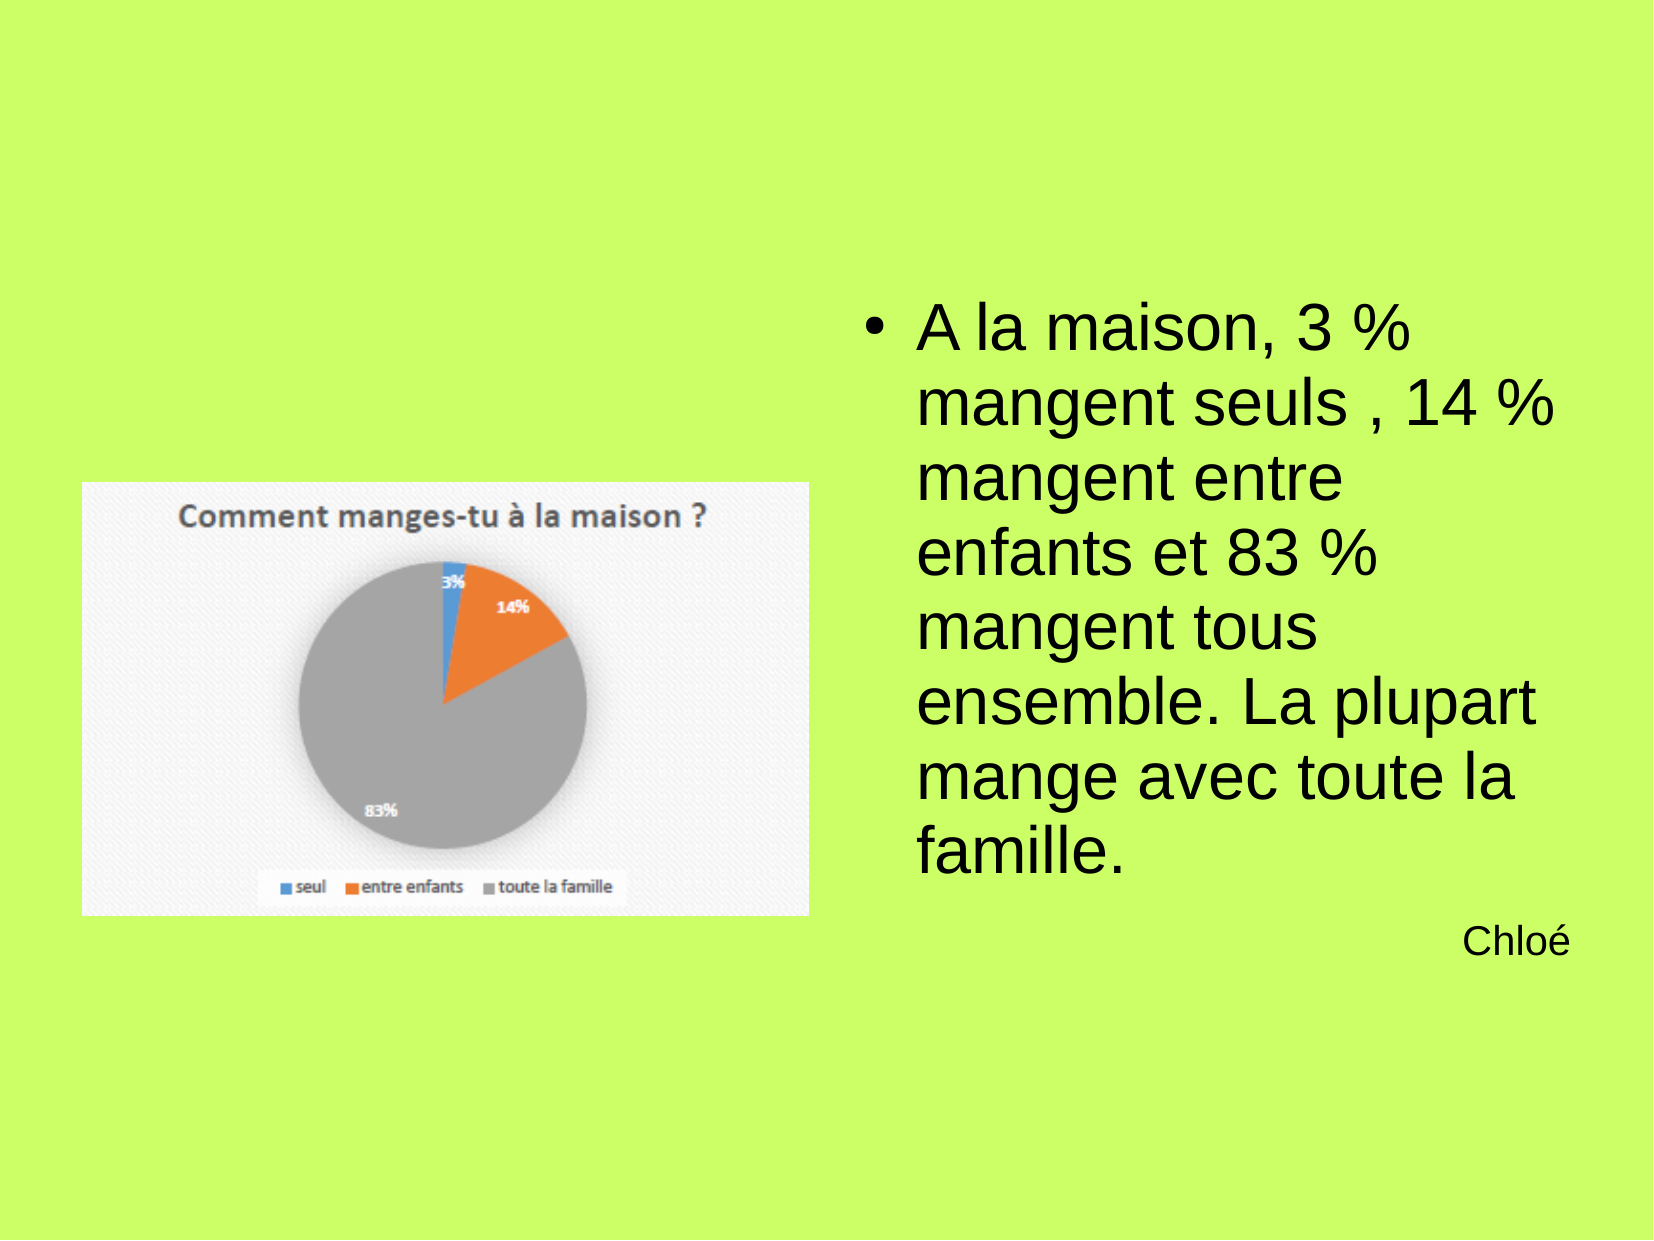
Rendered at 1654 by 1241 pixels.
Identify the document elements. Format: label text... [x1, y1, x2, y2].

list A la maison, 3 % mangent seuls , 14 % mangent entre enfants et 83 % mangent tous ensemble. La plupart mange avec toute la famille. Chloé [845, 290, 1572, 1109]
picture [82, 482, 809, 916]
